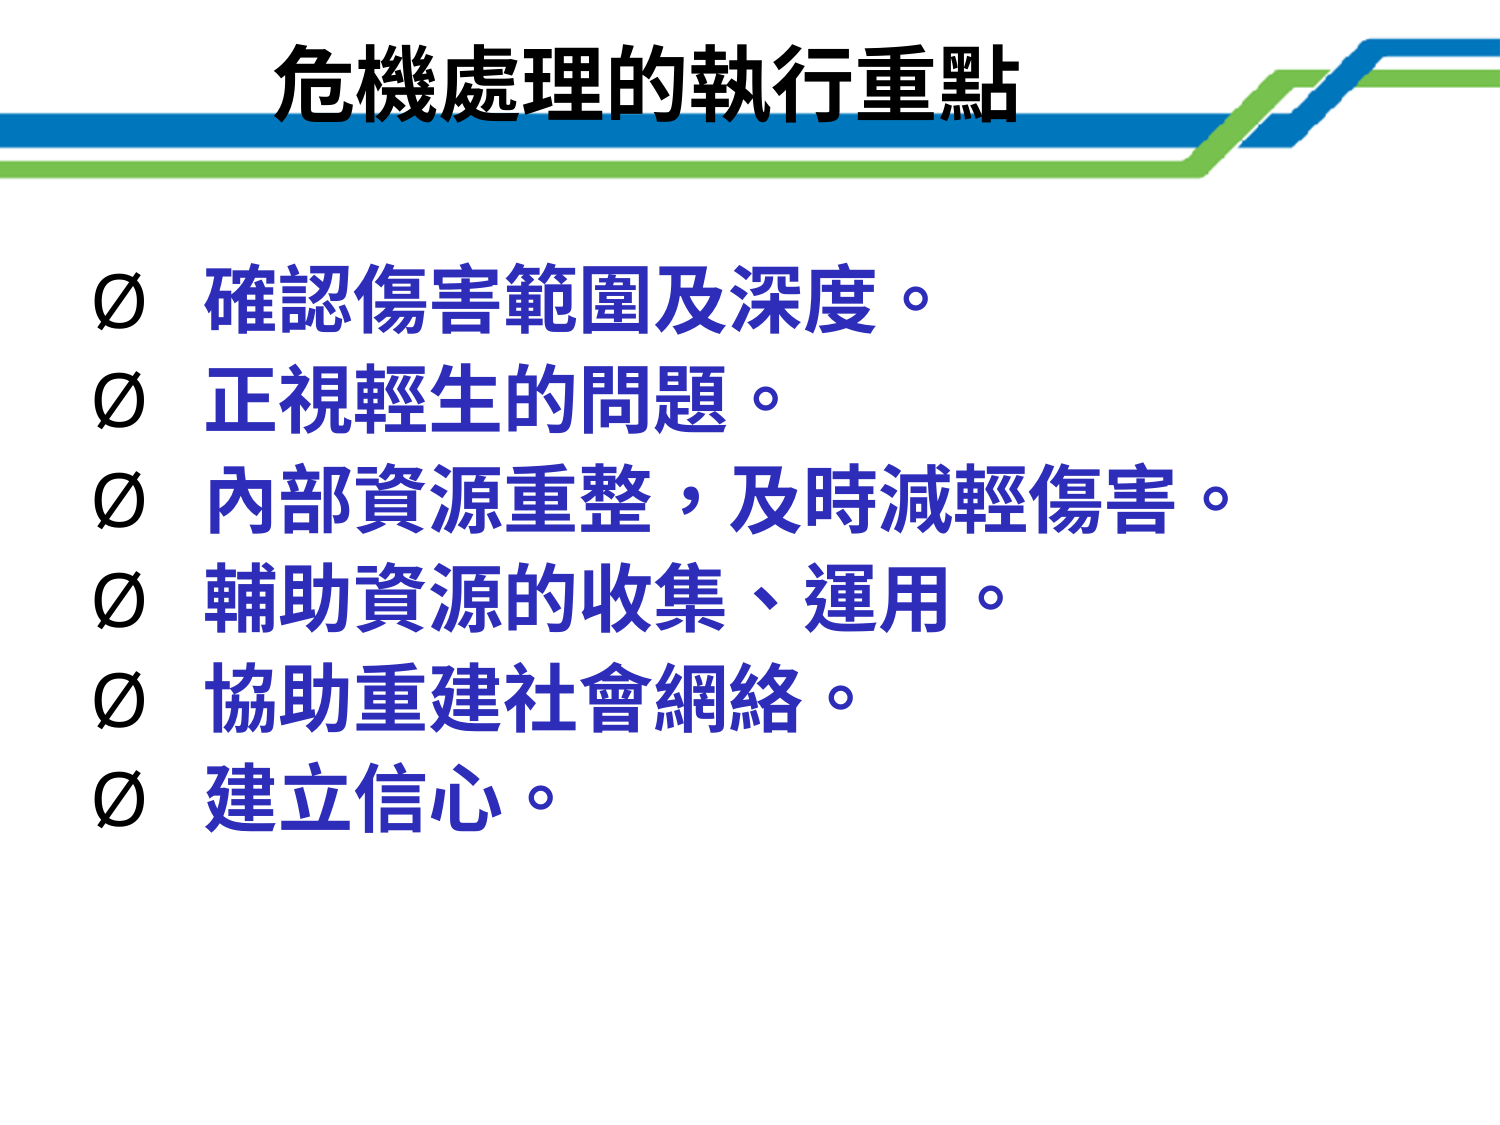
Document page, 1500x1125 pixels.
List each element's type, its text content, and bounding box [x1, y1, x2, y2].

title 危機處理的執行重點 [125, 24, 1211, 113]
list 確認傷害範圍及深度。 正視輕生的問題。 內部資源重整，及時減輕傷害。 輔助資源的收集、運用。 協助重建社會網絡。 建立信心。 [75, 255, 1426, 1083]
